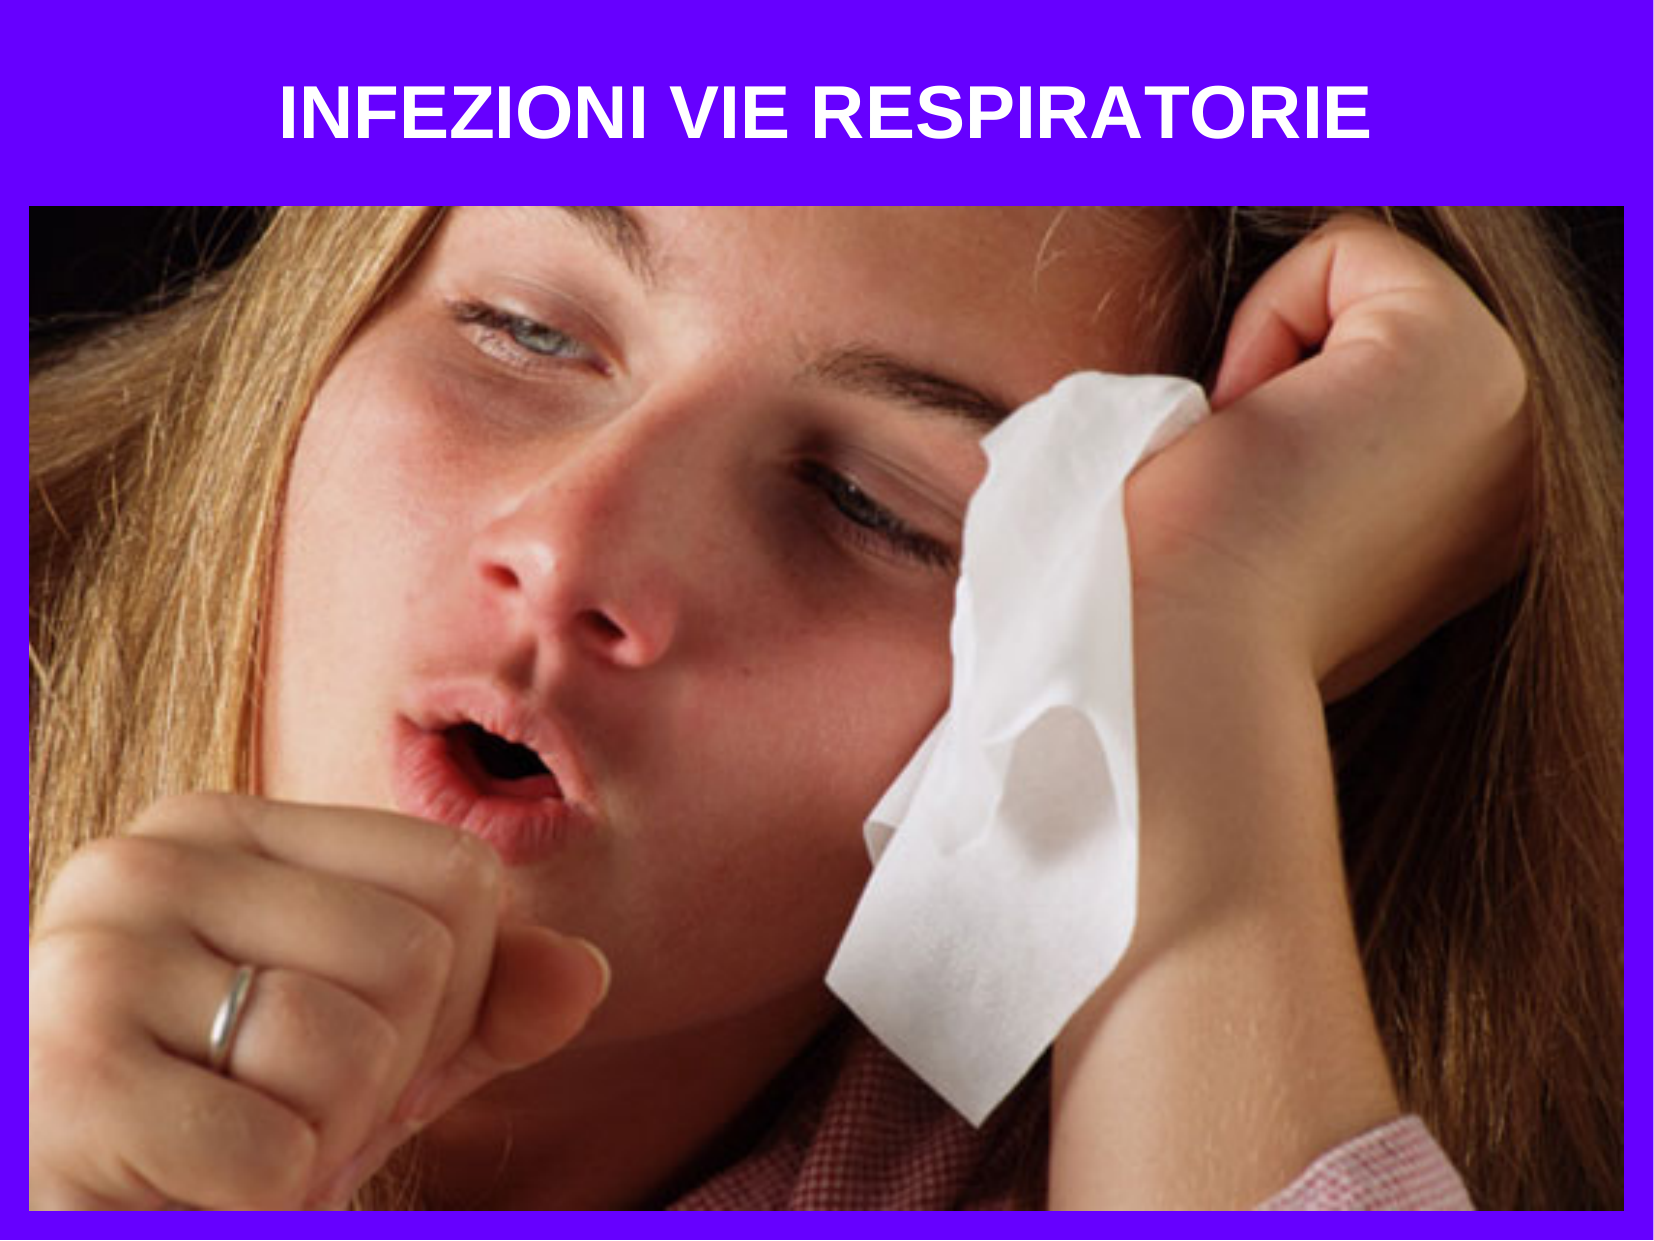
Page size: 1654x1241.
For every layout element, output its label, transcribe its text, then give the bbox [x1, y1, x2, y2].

title INFEZIONI VIE RESPIRATORIE [82, 0, 1571, 206]
picture [29, 206, 1624, 1211]
